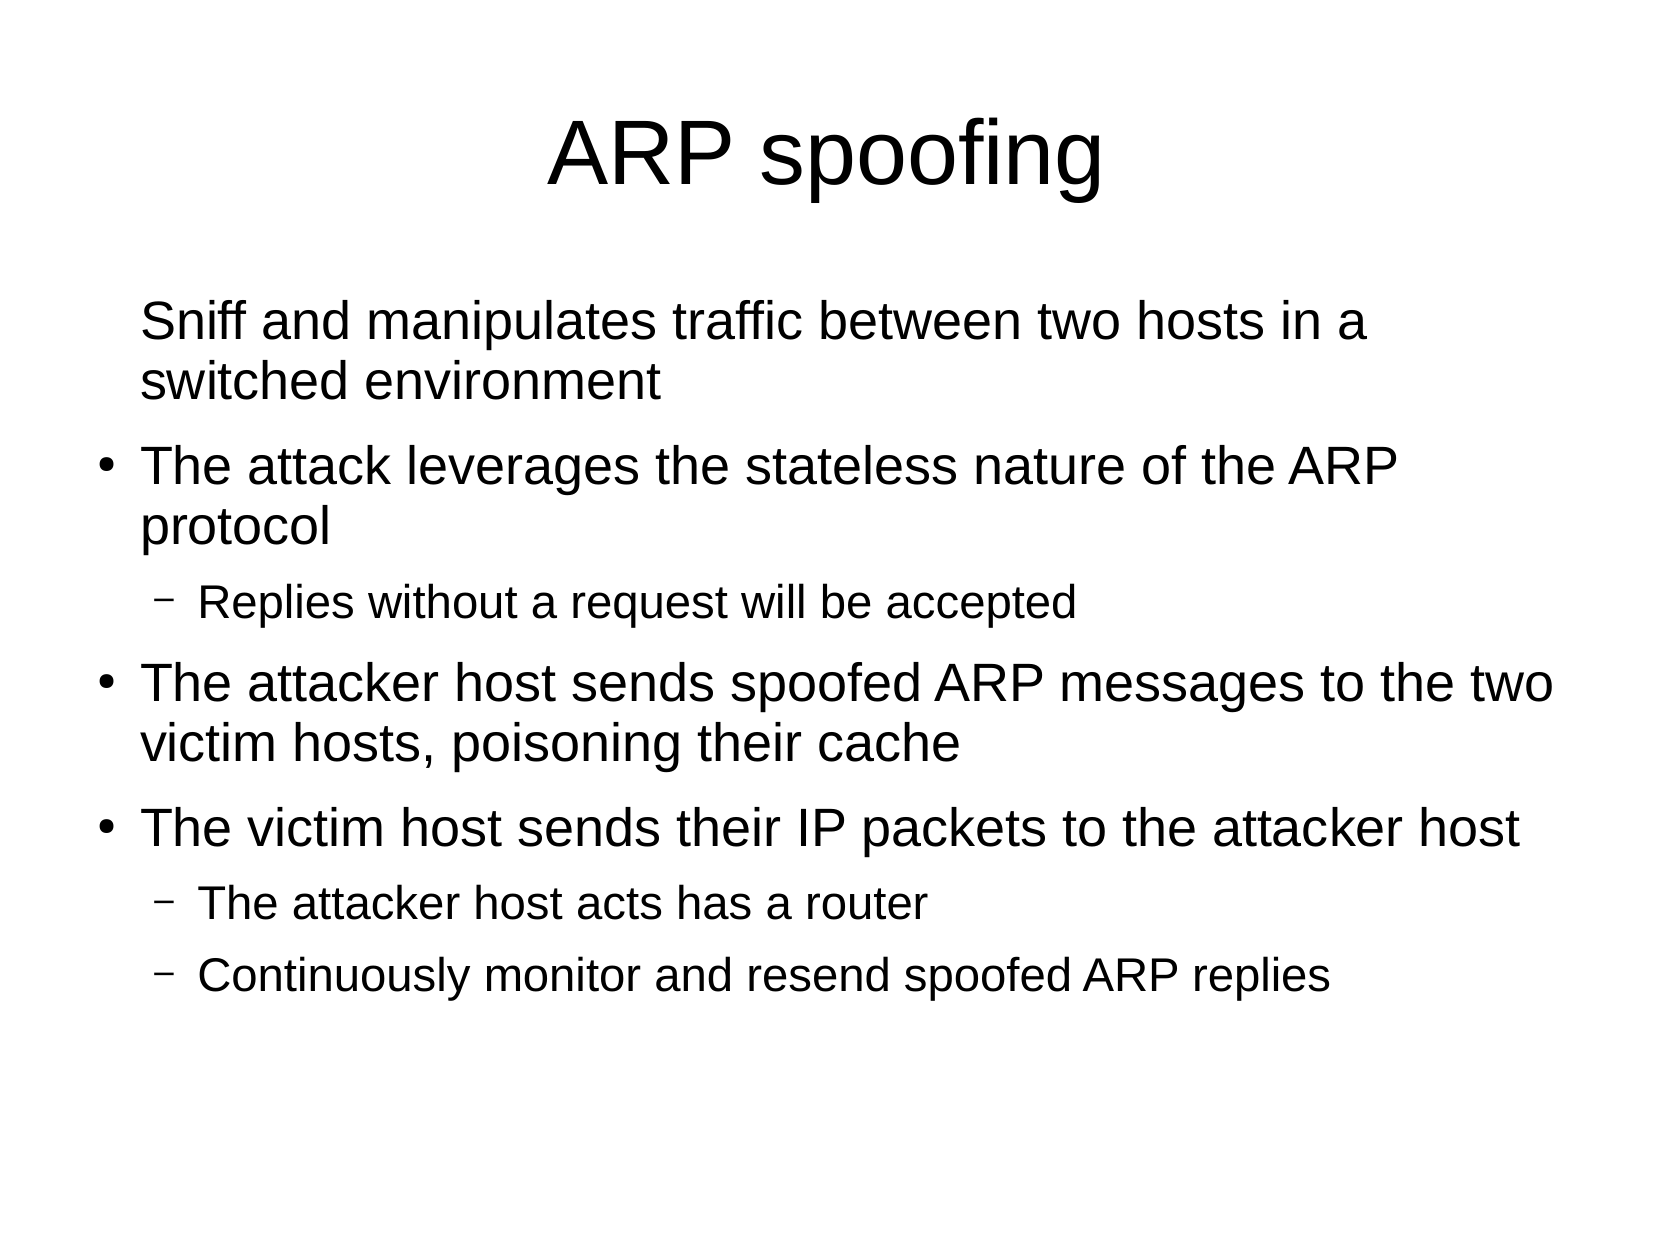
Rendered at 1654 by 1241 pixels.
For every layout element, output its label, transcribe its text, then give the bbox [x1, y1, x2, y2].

list Sniff and manipulates traffic between two hosts in a switched environment The attack leverages the stateless nature of the ARP protocol Replies without a request will be accepted The attacker host sends spoofed ARP messages to the two victim hosts, poisoning their cache The victim host sends their IP packets to the attacker host The attacker host acts has a router Continuously monitor and resend spoofed ARP replies [82, 290, 1571, 1010]
title ARP spoofing [82, 49, 1571, 257]
